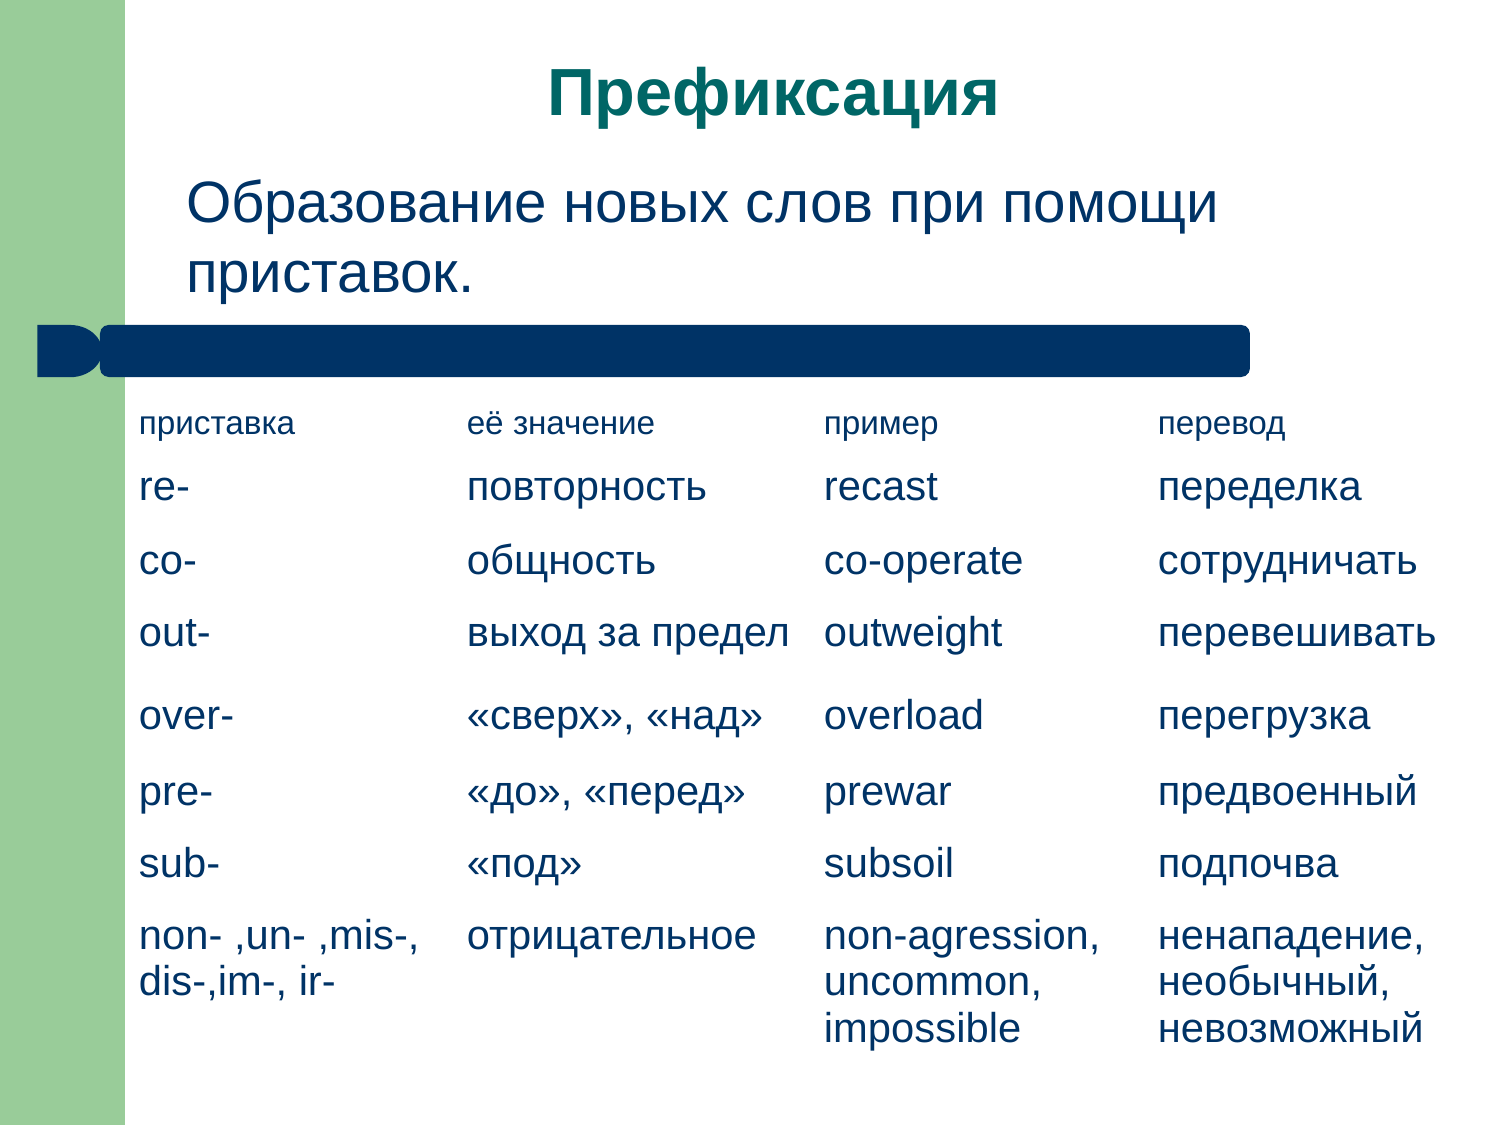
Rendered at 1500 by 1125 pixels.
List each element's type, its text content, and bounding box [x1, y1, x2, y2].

table_cell re- [124, 455, 452, 529]
table_cell non- ,un- ,mis-, dis-,im-, ir- [124, 904, 452, 1061]
table_cell «под» [452, 832, 809, 904]
table_cell prewar [809, 760, 1143, 832]
table_cell outweight [809, 601, 1143, 685]
table_cell сотрудничать [1143, 529, 1471, 601]
table_cell out- [124, 601, 452, 685]
table_cell выход за предел [452, 601, 809, 685]
table_cell co-operate [809, 529, 1143, 601]
table_cell over- [124, 685, 452, 760]
list Образование новых слов при помощи приставок. [171, 148, 1434, 315]
table_cell overload [809, 685, 1143, 760]
table_cell sub- [124, 832, 452, 904]
table_cell «до», «перед» [452, 760, 809, 832]
table_cell общность [452, 529, 809, 601]
table_cell предвоенный [1143, 760, 1471, 832]
table_cell non-agression, uncommon, impossible [809, 904, 1143, 1061]
table_cell pre- [124, 760, 452, 832]
table_header приставка [124, 397, 452, 455]
table_cell recast [809, 455, 1143, 529]
table_cell отрицательное [452, 904, 809, 1061]
table_header её значение [452, 397, 809, 455]
table_cell подпочва [1143, 832, 1471, 904]
table_cell перевешивать [1143, 601, 1471, 685]
table_header пример [809, 397, 1143, 455]
table_cell перегрузка [1143, 685, 1471, 760]
table_cell subsoil [809, 832, 1143, 904]
table_cell переделка [1143, 455, 1471, 529]
table_cell повторность [452, 455, 809, 529]
table_cell ненападение, необычный, невозможный [1143, 904, 1471, 1061]
table_cell «сверх», «над» [452, 685, 809, 760]
title Префиксация [123, 42, 1424, 138]
table_cell co- [124, 529, 452, 601]
table_header перевод [1143, 397, 1471, 455]
